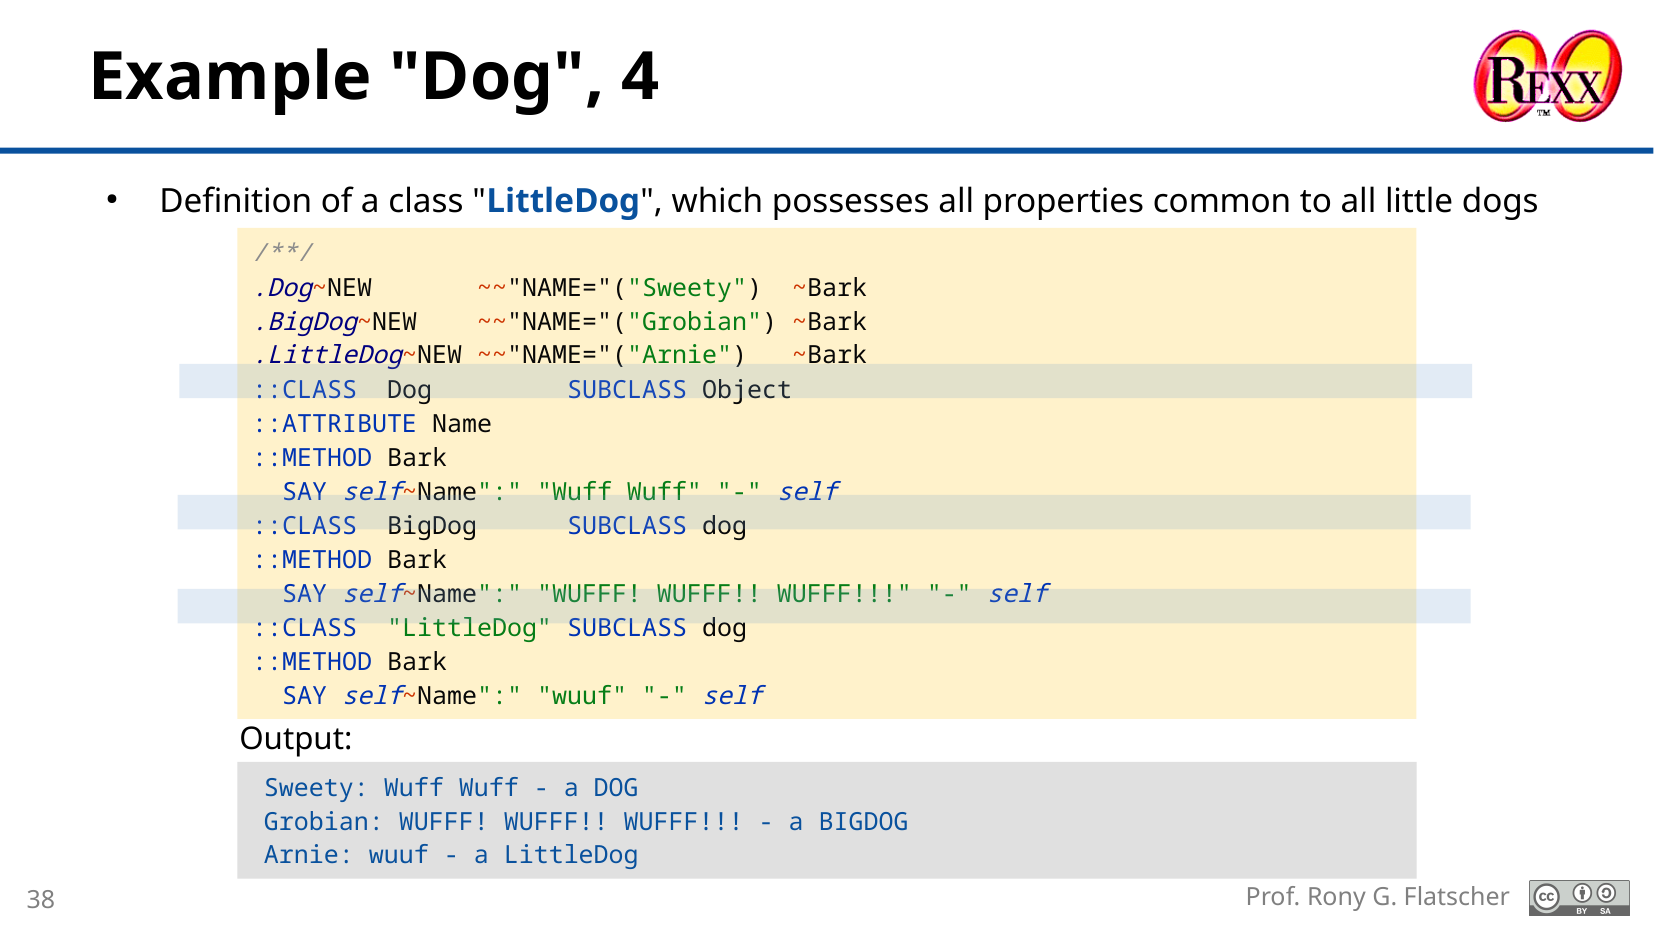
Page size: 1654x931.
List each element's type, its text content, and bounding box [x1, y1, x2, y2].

text_box /**/ .Dog~NEW ~~"NAME="("Sweety") ~Bark .BigDog~NEW ~~"NAME="("Grobian") ~Bark .LittleDog~NEW ~~"NAME="("Arnie") ~Bark ::CLASS Dog SUBCLASS Object ::ATTRIBUTE Name ::METHOD Bark SAY self~Name":" "Wuff Wuff" "-" self ::CLASS BigDog SUBCLASS dog ::METHOD Bark SAY self~Name":" "WUFFF! WUFFF!! WUFFF!!!" "-" self ::CLASS "LittleDog" SUBCLASS dog ::METHOD Bark SAY self~Name":" "wuuf" "-" self [237, 530, 1417, 588]
text_box /**/ .Dog~NEW ~~"NAME="("Sweety") ~Bark .BigDog~NEW ~~"NAME="("Grobian") ~Bark .LittleDog~NEW ~~"NAME="("Arnie") ~Bark ::CLASS Dog SUBCLASS Object ::ATTRIBUTE Name ::METHOD Bark SAY self~Name":" "Wuff Wuff" "-" self ::CLASS BigDog SUBCLASS dog ::METHOD Bark SAY self~Name":" "WUFFF! WUFFF!! WUFFF!!!" "-" self ::CLASS "LittleDog" SUBCLASS dog ::METHOD Bark SAY self~Name":" "wuuf" "-" self [237, 227, 1417, 363]
text_box [177, 588, 1471, 624]
text_box [179, 363, 1473, 399]
text_box Sweety: Wuff Wuff - a DOG Grobian: WUFFF! WUFFF!! WUFFF!!! - a BIGDOG Arnie: wuuf - a LittleDog [237, 761, 1417, 875]
text_box /**/ .Dog~NEW ~~"NAME="("Sweety") ~Bark .BigDog~NEW ~~"NAME="("Grobian") ~Bark .LittleDog~NEW ~~"NAME="("Arnie") ~Bark ::CLASS Dog SUBCLASS Object ::ATTRIBUTE Name ::METHOD Bark SAY self~Name":" "Wuff Wuff" "-" self ::CLASS BigDog SUBCLASS dog ::METHOD Bark SAY self~Name":" "WUFFF! WUFFF!! WUFFF!!!" "-" self ::CLASS "LittleDog" SUBCLASS dog ::METHOD Bark SAY self~Name":" "wuuf" "-" self [237, 399, 1417, 494]
text_box /**/ .Dog~NEW ~~"NAME="("Sweety") ~Bark .BigDog~NEW ~~"NAME="("Grobian") ~Bark .LittleDog~NEW ~~"NAME="("Arnie") ~Bark ::CLASS Dog SUBCLASS Object ::ATTRIBUTE Name ::METHOD Bark SAY self~Name":" "Wuff Wuff" "-" self ::CLASS BigDog SUBCLASS dog ::METHOD Bark SAY self~Name":" "WUFFF! WUFFF!! WUFFF!!!" "-" self ::CLASS "LittleDog" SUBCLASS dog ::METHOD Bark SAY self~Name":" "wuuf" "-" self [237, 624, 1417, 719]
text_box [177, 494, 1471, 530]
list Definition of a class "LittleDog", which possesses all properties common to all little dogs [88, 177, 1577, 857]
title Example "Dog", 4 [29, 0, 1654, 148]
text_box Output: [224, 708, 390, 765]
